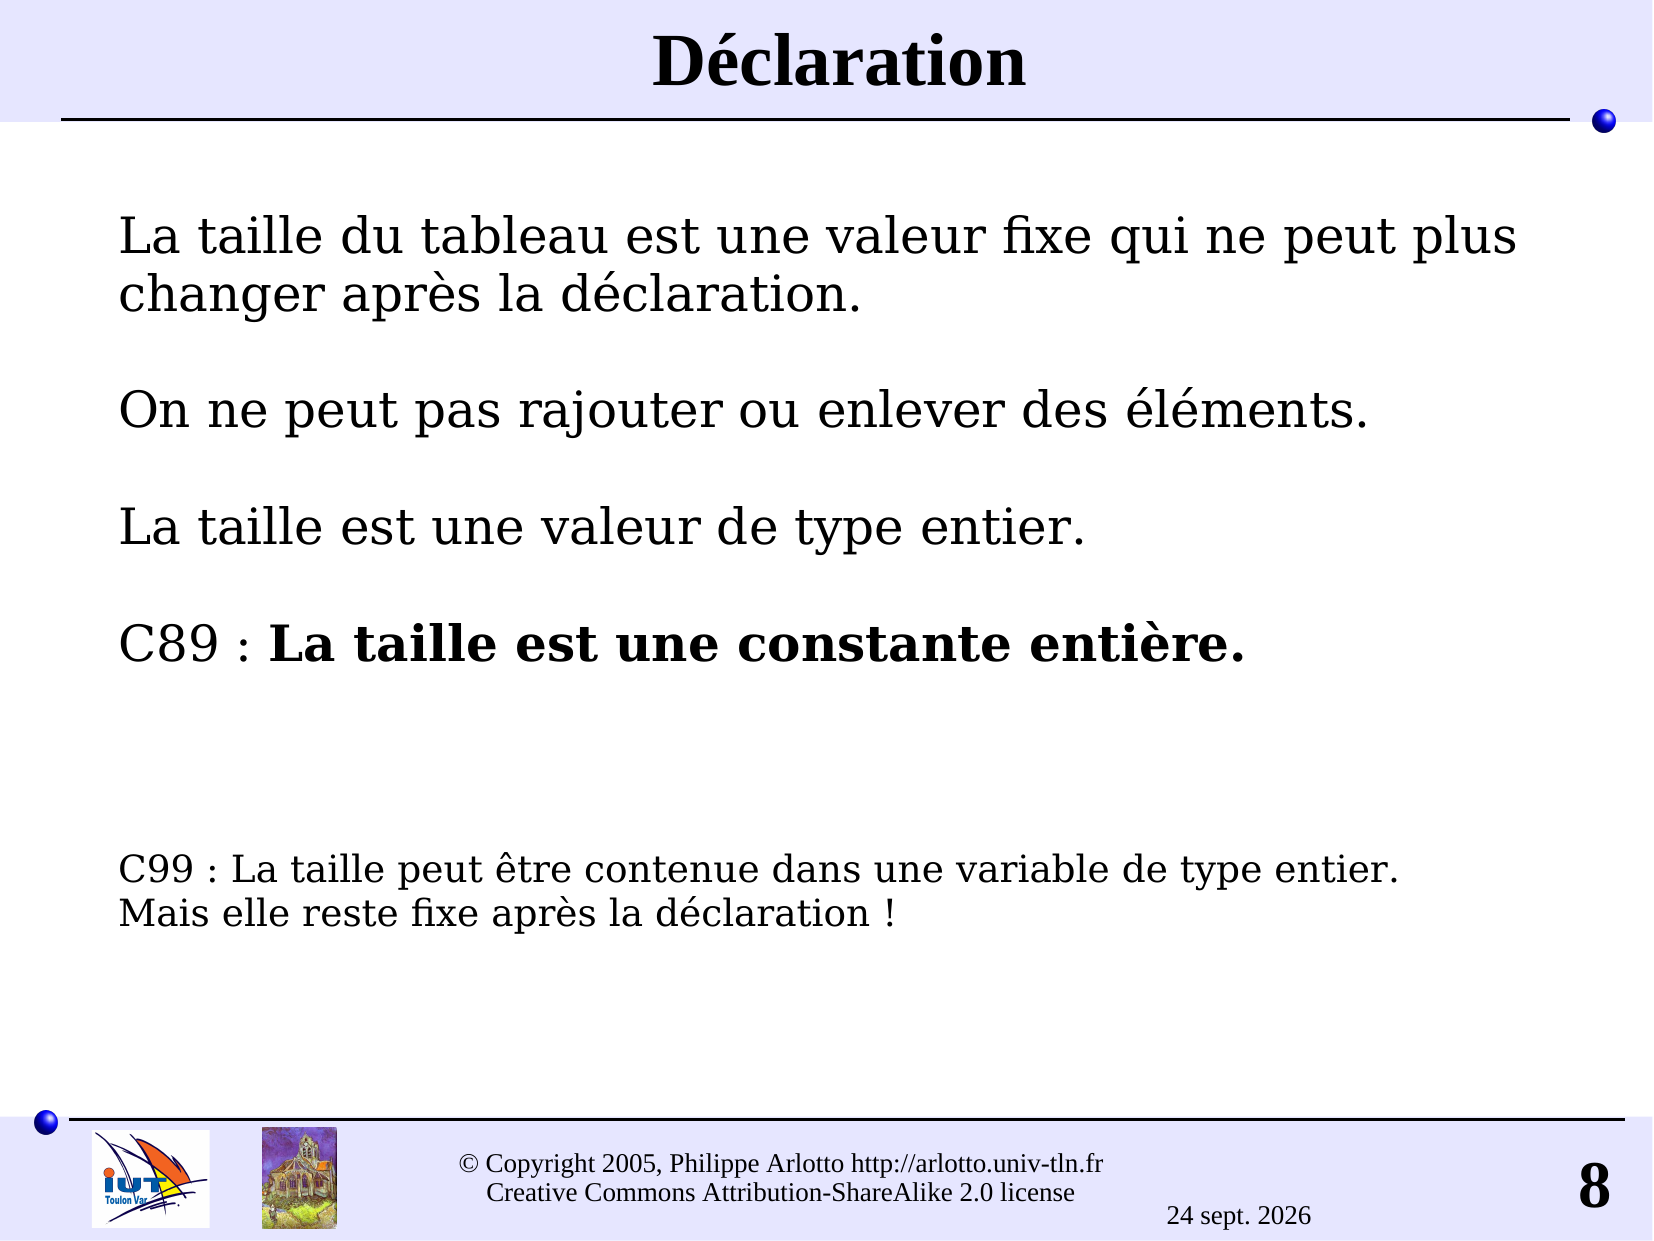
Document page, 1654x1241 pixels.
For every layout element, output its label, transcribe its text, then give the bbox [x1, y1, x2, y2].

picture [262, 1127, 337, 1229]
title Déclaration [95, 14, 1585, 107]
text_box La taille du tableau est une valeur fixe qui ne peut plus changer après la déclaration. On ne peut pas rajouter ou enlever des éléments. La taille est une valeur de type entier. C89 : La taille est une constante entière. C99 : La taille peut être contenue dans une variable de type entier. Mais elle reste fixe après la déclaration ! [118, 206, 1537, 994]
